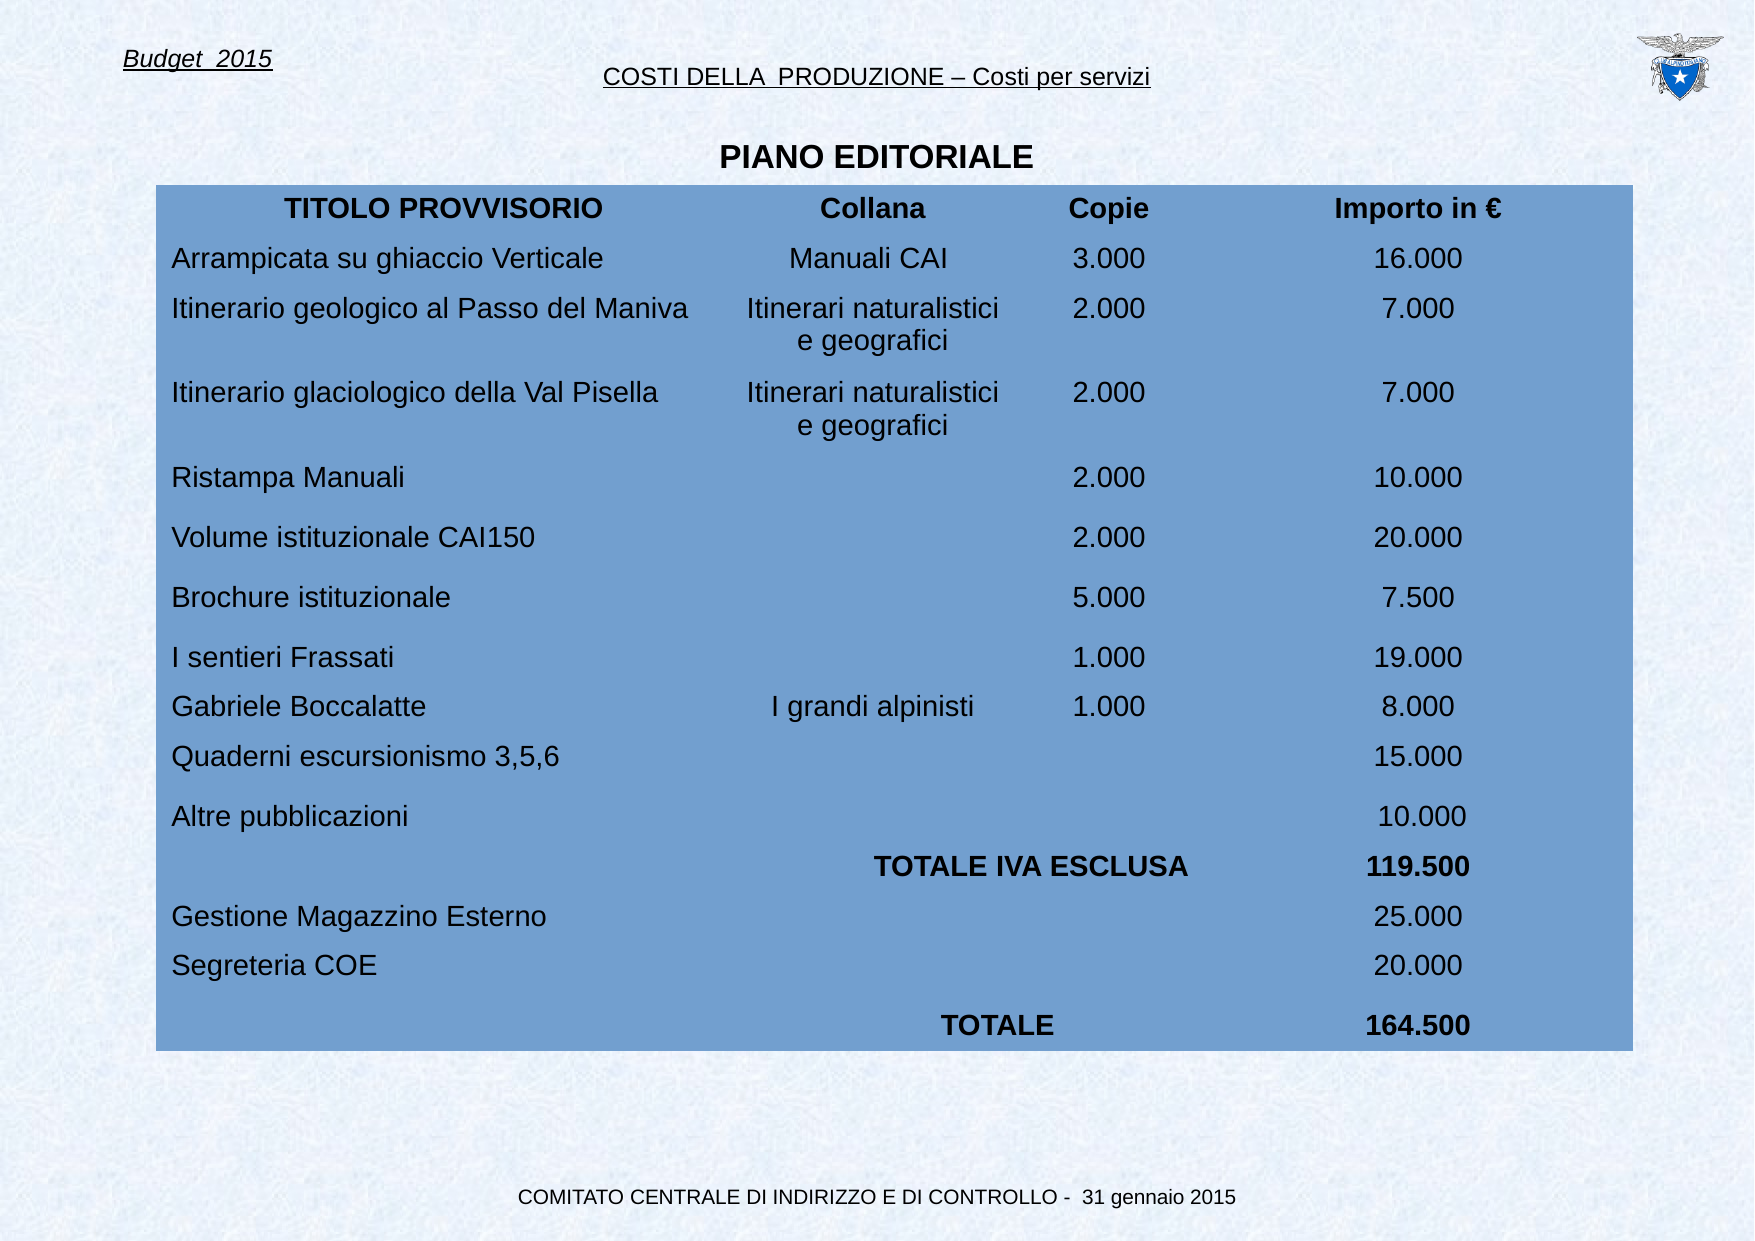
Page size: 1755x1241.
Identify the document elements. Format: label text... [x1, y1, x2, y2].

table_cell [731, 633, 1015, 683]
table_header TITOLO PROVVISORIO [156, 185, 731, 234]
table_cell 7.000 [1204, 284, 1633, 369]
table_cell Itinerario geologico al Passo del Maniva [156, 284, 731, 369]
table_cell [156, 842, 731, 892]
table_cell 1.000 [1015, 633, 1204, 683]
table_cell I sentieri Frassati [156, 633, 731, 683]
table_cell [731, 454, 1015, 513]
table_cell 164.500 [1204, 1002, 1633, 1051]
table_cell [156, 1002, 644, 1051]
table_cell 7.500 [1204, 573, 1633, 633]
table_cell 1.000 [1015, 683, 1204, 733]
table_cell 119.500 [1204, 842, 1633, 892]
table_cell Quaderni escursionismo 3,5,6 [156, 733, 731, 793]
table_cell Itinerario glaciologico della Val Pisella [156, 369, 731, 454]
table_cell Volume istituzionale CAI150 [156, 513, 731, 573]
text_box Budget 2015 [50, 35, 346, 82]
table_cell Segreteria COE [156, 942, 644, 1002]
table_header Copie [1015, 185, 1204, 234]
text_box PIANO EDITORIALE [704, 135, 1050, 182]
picture [1633, 29, 1728, 108]
table_cell Ristampa Manuali [156, 454, 731, 513]
table_cell [731, 573, 1015, 633]
table_cell 25.000 [1204, 892, 1633, 942]
table_cell 16.000 [1204, 234, 1633, 284]
table_cell Gestione Magazzino Esterno [156, 892, 1204, 942]
table_cell 20.000 [1204, 942, 1633, 1002]
table_cell Arrampicata su ghiaccio Verticale [156, 234, 731, 284]
table_header Collana [731, 185, 1015, 234]
table_cell 5.000 [1015, 573, 1204, 633]
table_cell Altre pubblicazioni [156, 793, 731, 842]
table_cell 20.000 [1204, 513, 1633, 573]
table_cell 10.000 [1204, 454, 1633, 513]
text_box COSTI DELLA PRODUZIONE – Costi per servizi [292, 53, 1462, 98]
table_cell 3.000 [1015, 234, 1204, 284]
table_cell [644, 1002, 926, 1051]
table_cell Itinerari naturalistici e geografici [731, 369, 1015, 454]
table_cell 2.000 [1015, 513, 1204, 573]
table_cell [731, 513, 1015, 573]
table_cell 2.000 [1015, 454, 1204, 513]
table_cell TOTALE [926, 1002, 1204, 1051]
table_cell [731, 733, 1015, 793]
table_cell 8.000 [1204, 683, 1633, 733]
table_cell Gabriele Boccalatte [156, 683, 731, 733]
table_cell [1015, 733, 1204, 793]
table_cell [926, 942, 1204, 1002]
table_cell Manuali CAI [731, 234, 1015, 284]
table_header Importo in € [1204, 185, 1633, 234]
table_cell [1015, 793, 1204, 842]
table_cell Brochure istituzionale [156, 573, 731, 633]
table_cell 2.000 [1015, 369, 1204, 454]
table_cell 2.000 [1015, 284, 1204, 369]
table_cell 19.000 [1204, 633, 1633, 683]
table_cell Itinerari naturalistici e geografici [731, 284, 1015, 369]
text_box COMITATO CENTRALE DI INDIRIZZO E DI CONTROLLO - 31 gennaio 2015 [392, 1176, 1362, 1217]
table_cell 7.000 [1204, 369, 1633, 454]
table_cell [731, 793, 1015, 842]
table_cell [644, 942, 926, 1002]
table_cell 10.000 [1204, 793, 1633, 842]
table_cell TOTALE IVA ESCLUSA [731, 842, 1204, 892]
table_cell I grandi alpinisti [731, 683, 1015, 733]
table_cell 15.000 [1204, 733, 1633, 793]
